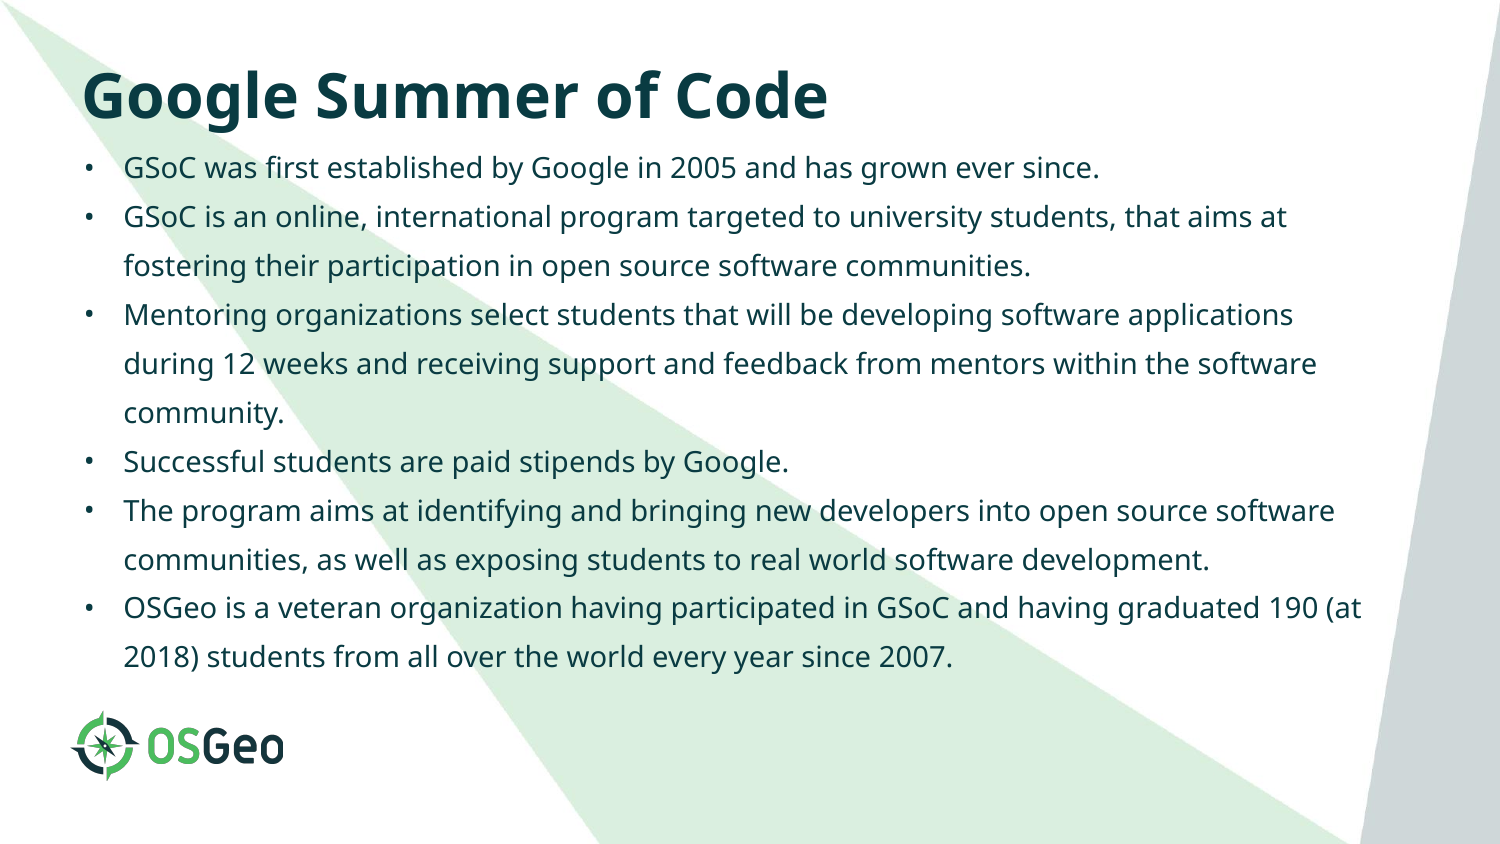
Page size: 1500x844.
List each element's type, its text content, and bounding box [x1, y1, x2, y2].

text_box GSoC was first established by Google in 2005 and has grown ever since. GSoC is an online, international program targeted to university students, that aims at fostering their participation in open source software communities. Mentoring organizations select students that will be developing software applications during 12 weeks and receiving support and feedback from mentors within the software community. Successful students are paid stipends by Google. The program aims at identifying and bringing new developers into open source software communities, as well as exposing students to real world software development. OSGeo is a veteran organization having participated in GSoC and having graduated 190 (at 2018) students from all over the world every year since 2007. [70, 130, 1405, 698]
picture [0, 0, 1500, 844]
title Google Summer of Code [70, 13, 1196, 130]
